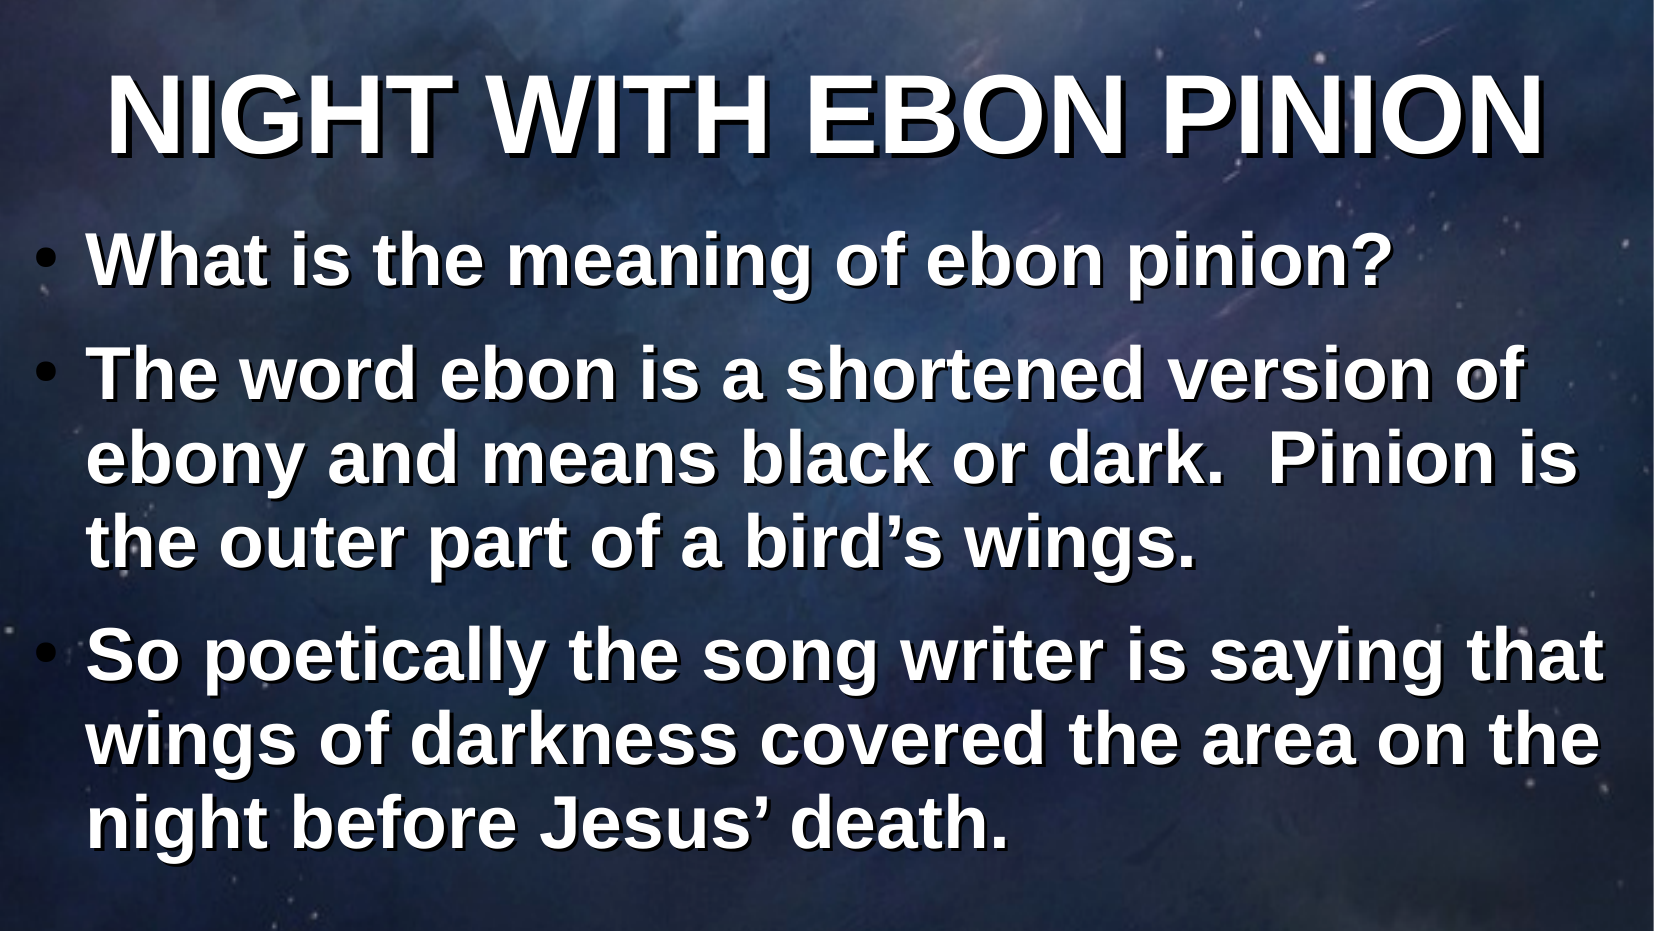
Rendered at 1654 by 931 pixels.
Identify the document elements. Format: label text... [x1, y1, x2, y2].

list What is the meaning of ebon pinion? The word ebon is a shortened version of ebony and means black or dark. Pinion is the outer part of a bird’s wings. So poetically the song writer is saying that wings of darkness covered the area on the night before Jesus’ death. [15, 217, 1643, 931]
picture [0, 0, 1654, 931]
title NIGHT WITH EBON PINION [82, 37, 1571, 193]
